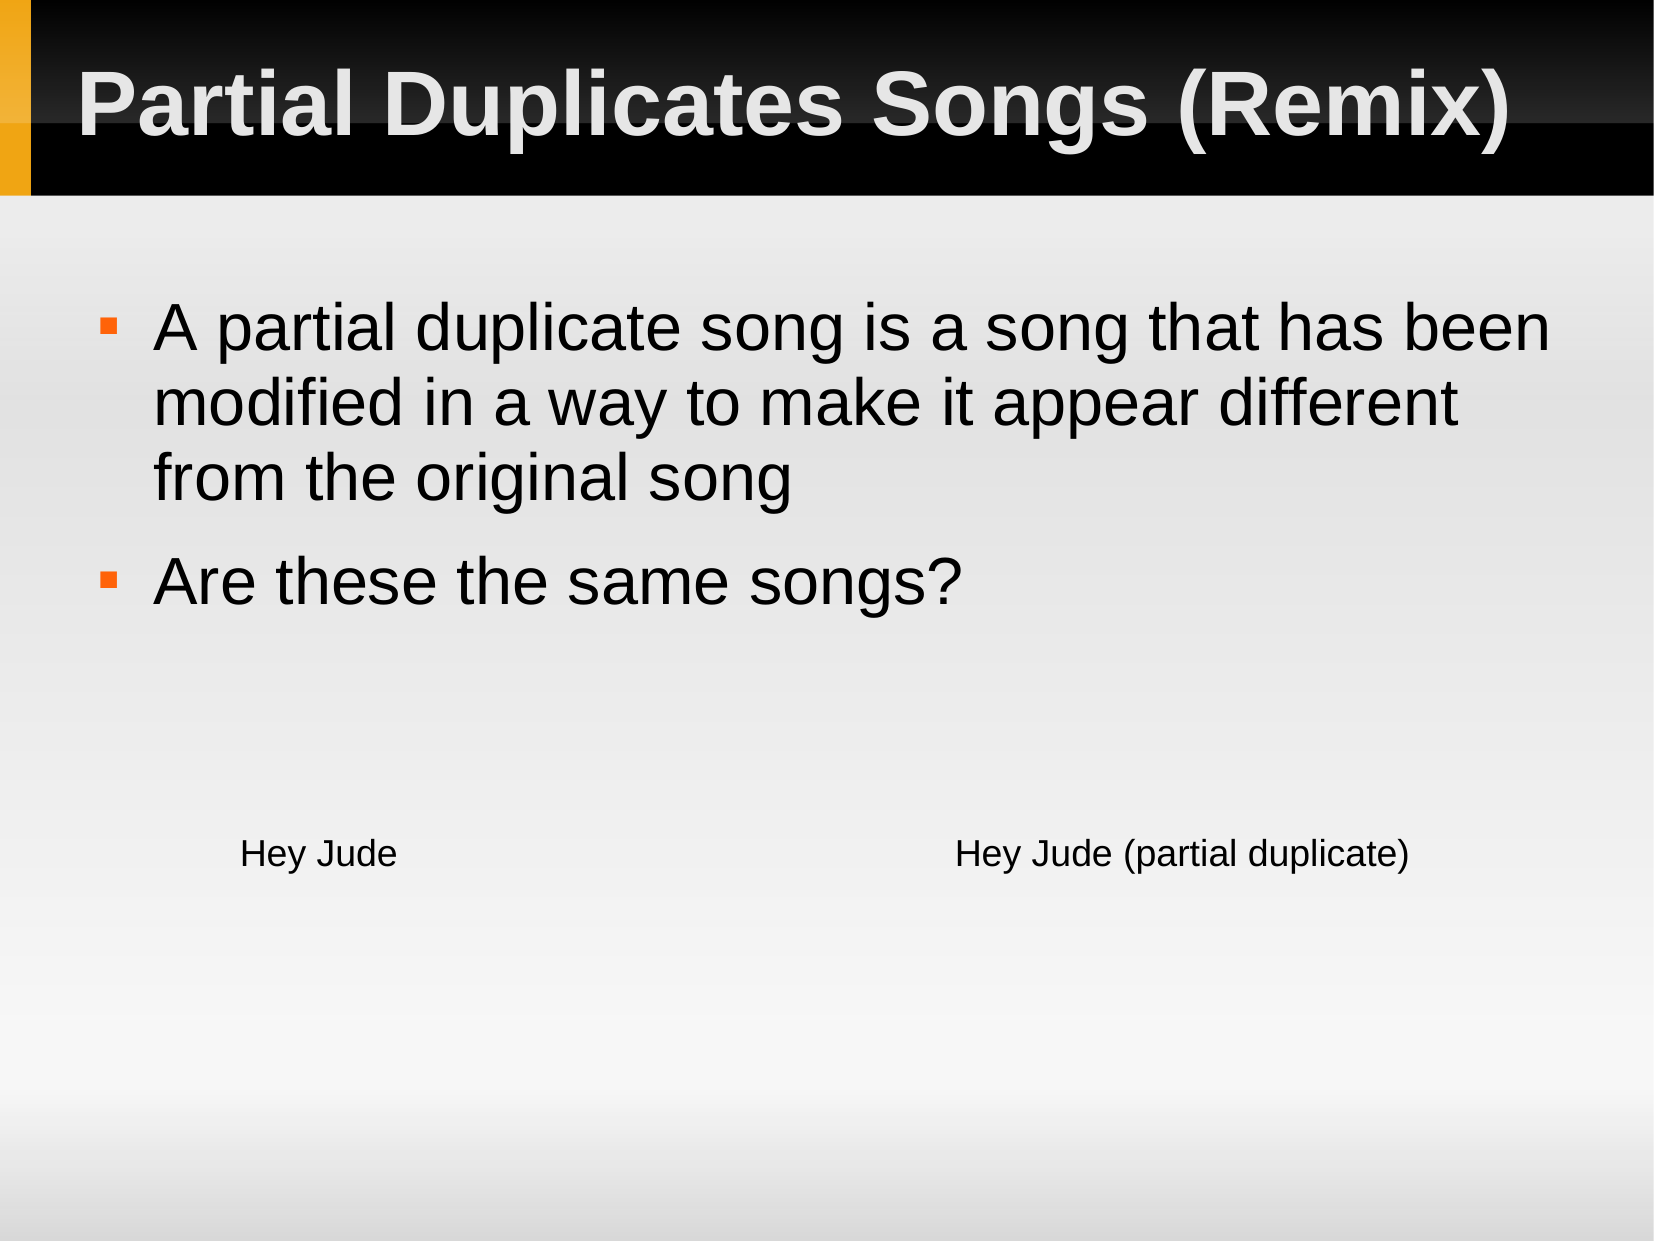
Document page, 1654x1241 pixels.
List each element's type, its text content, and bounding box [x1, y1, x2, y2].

list A partial duplicate song is a song that has been modified in a way to make it appear different from the original song Are these the same songs? [82, 290, 1571, 1109]
title Partial Duplicates Songs (Remix) [76, 0, 1565, 208]
picture [0, 0, 1654, 1241]
text_box Hey Jude [225, 825, 563, 882]
text_box Hey Jude (partial duplicate) [940, 825, 1426, 882]
